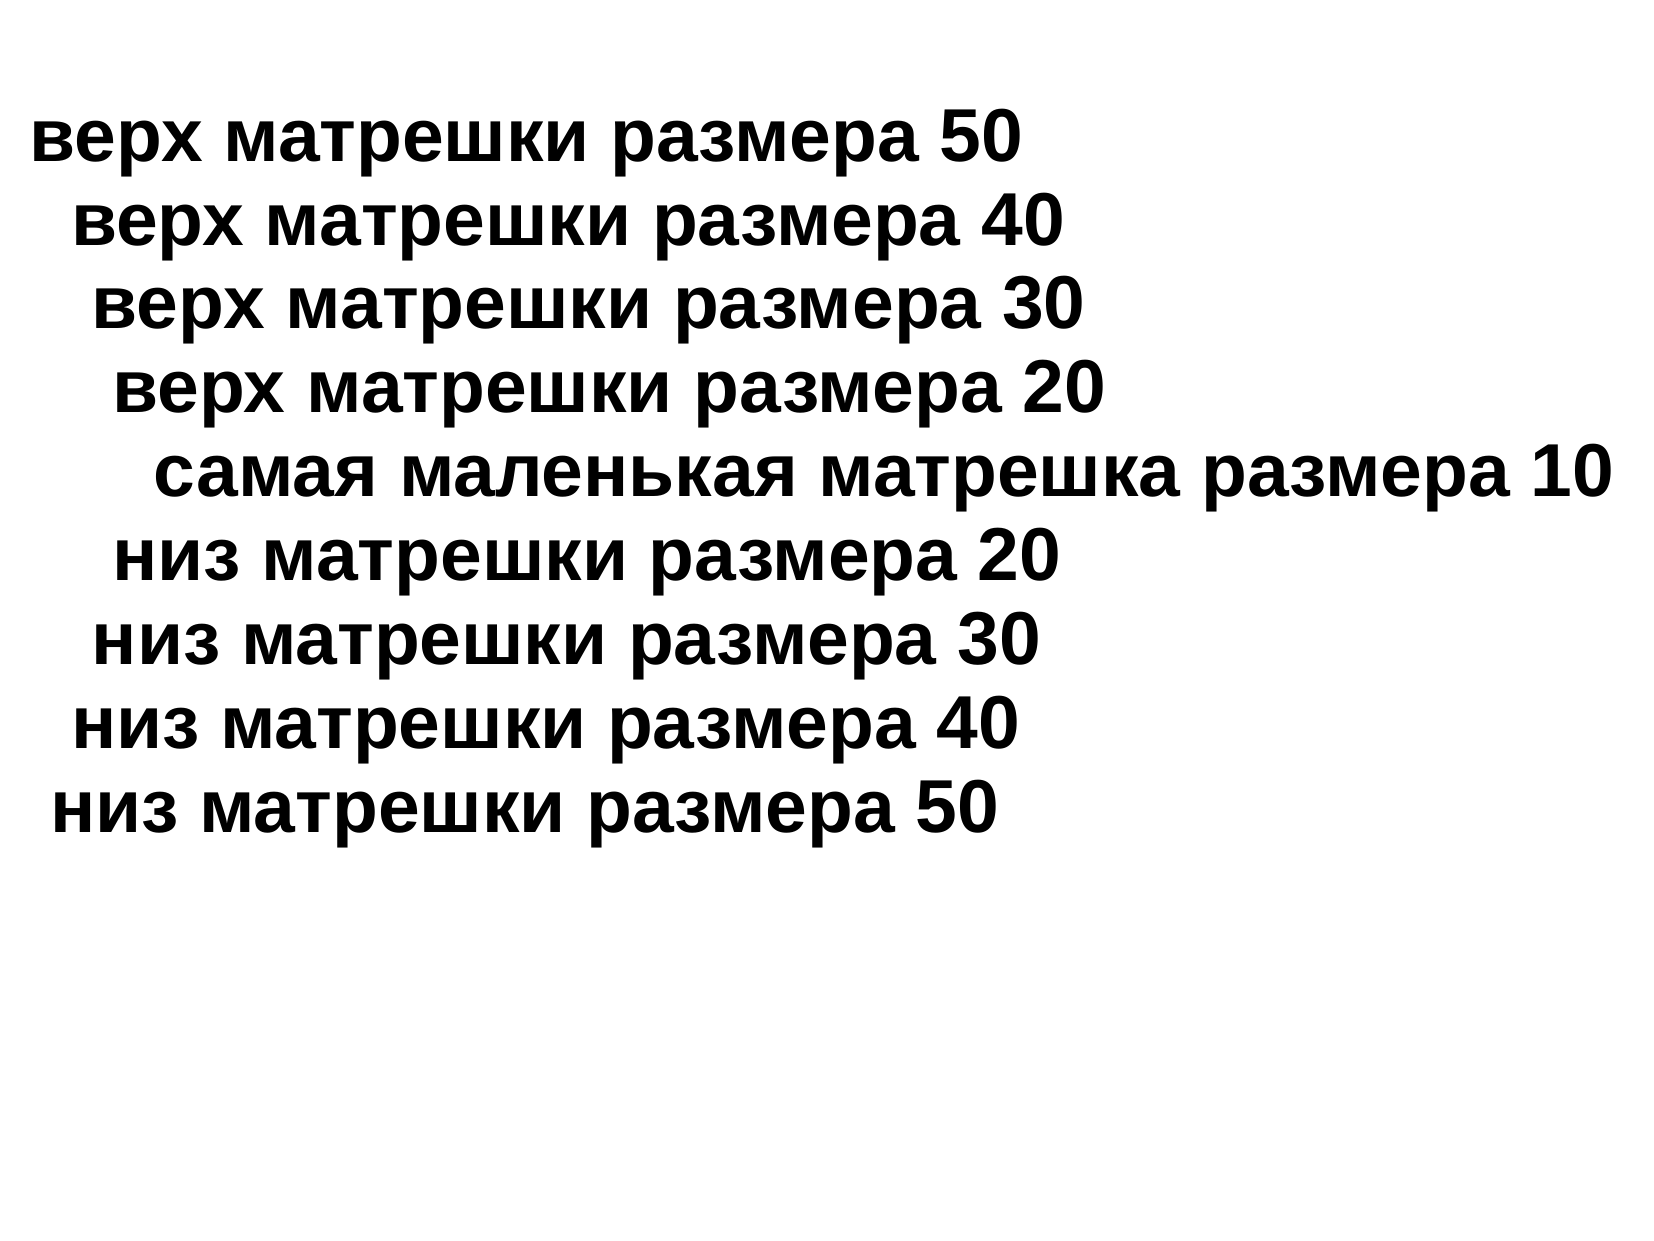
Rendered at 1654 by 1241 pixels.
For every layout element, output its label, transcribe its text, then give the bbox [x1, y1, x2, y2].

text_box верх матрешки размера 50 верх матрешки размера 40 верх матрешки размера 30 верх матрешки размера 20 самая маленькая матрешка размера 10 низ матрешки размера 20 низ матрешки размера 30 низ матрешки размера 40 низ матрешки размера 50 [11, 82, 1654, 944]
